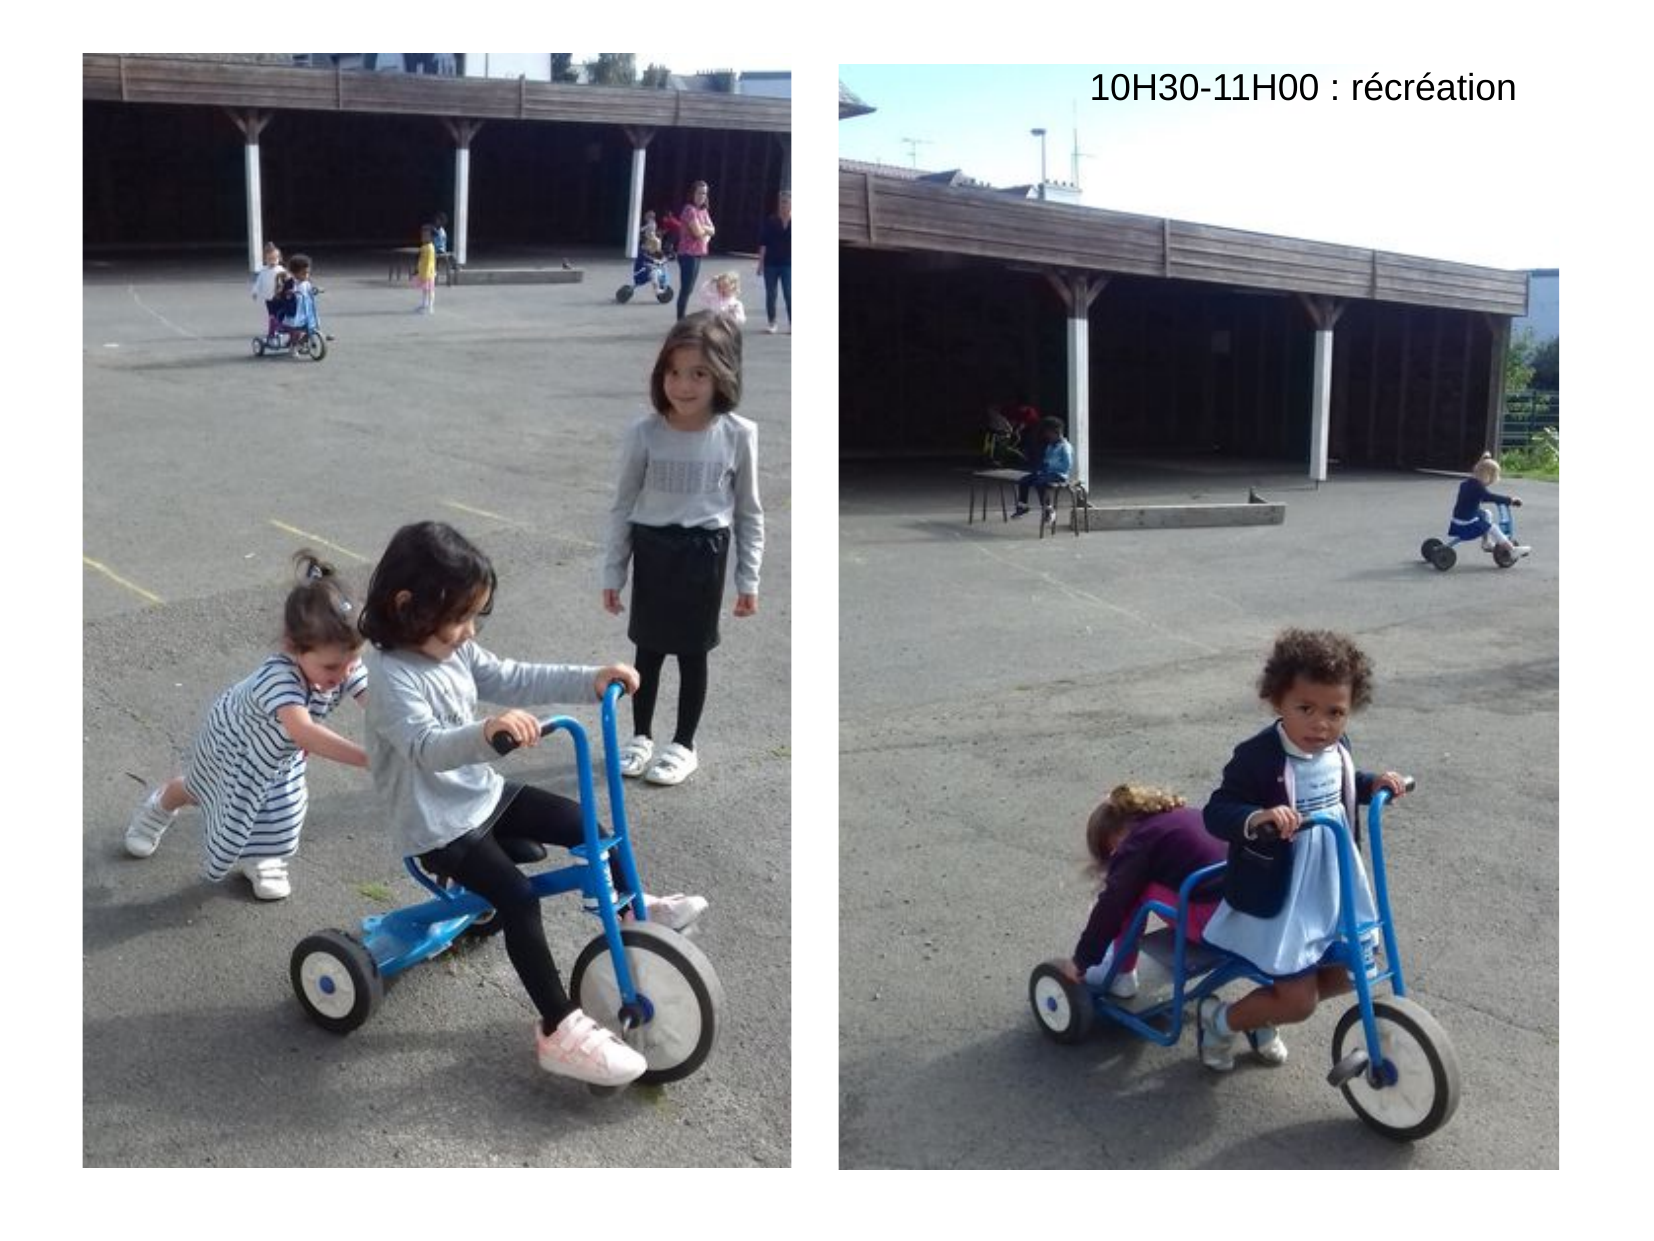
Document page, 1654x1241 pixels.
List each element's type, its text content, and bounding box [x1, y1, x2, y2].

text_box 10H30-11H00 : récréation [1074, 59, 1583, 119]
picture [82, 53, 792, 1168]
picture [838, 64, 1560, 1170]
